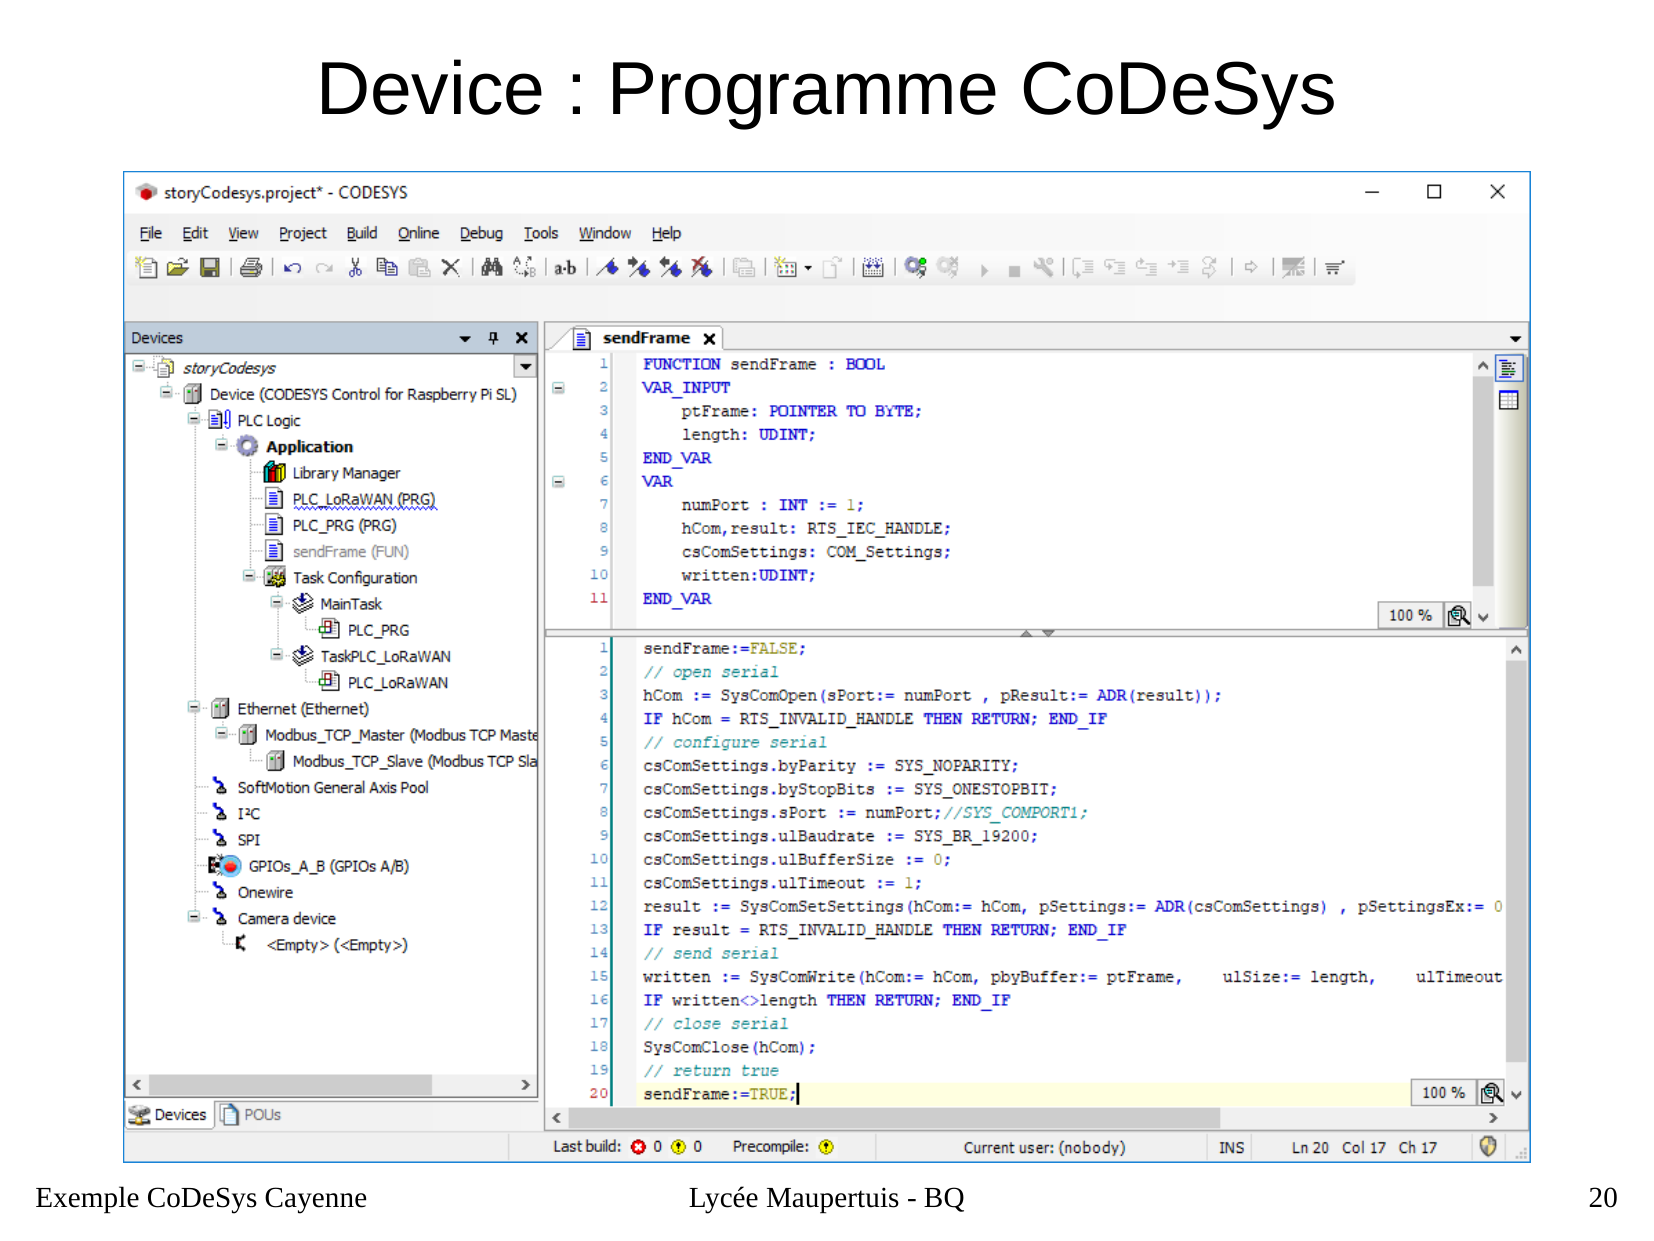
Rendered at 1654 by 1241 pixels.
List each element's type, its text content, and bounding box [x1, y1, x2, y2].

picture [123, 171, 1531, 1164]
title Device : Programme CoDeSys [35, 35, 1619, 142]
